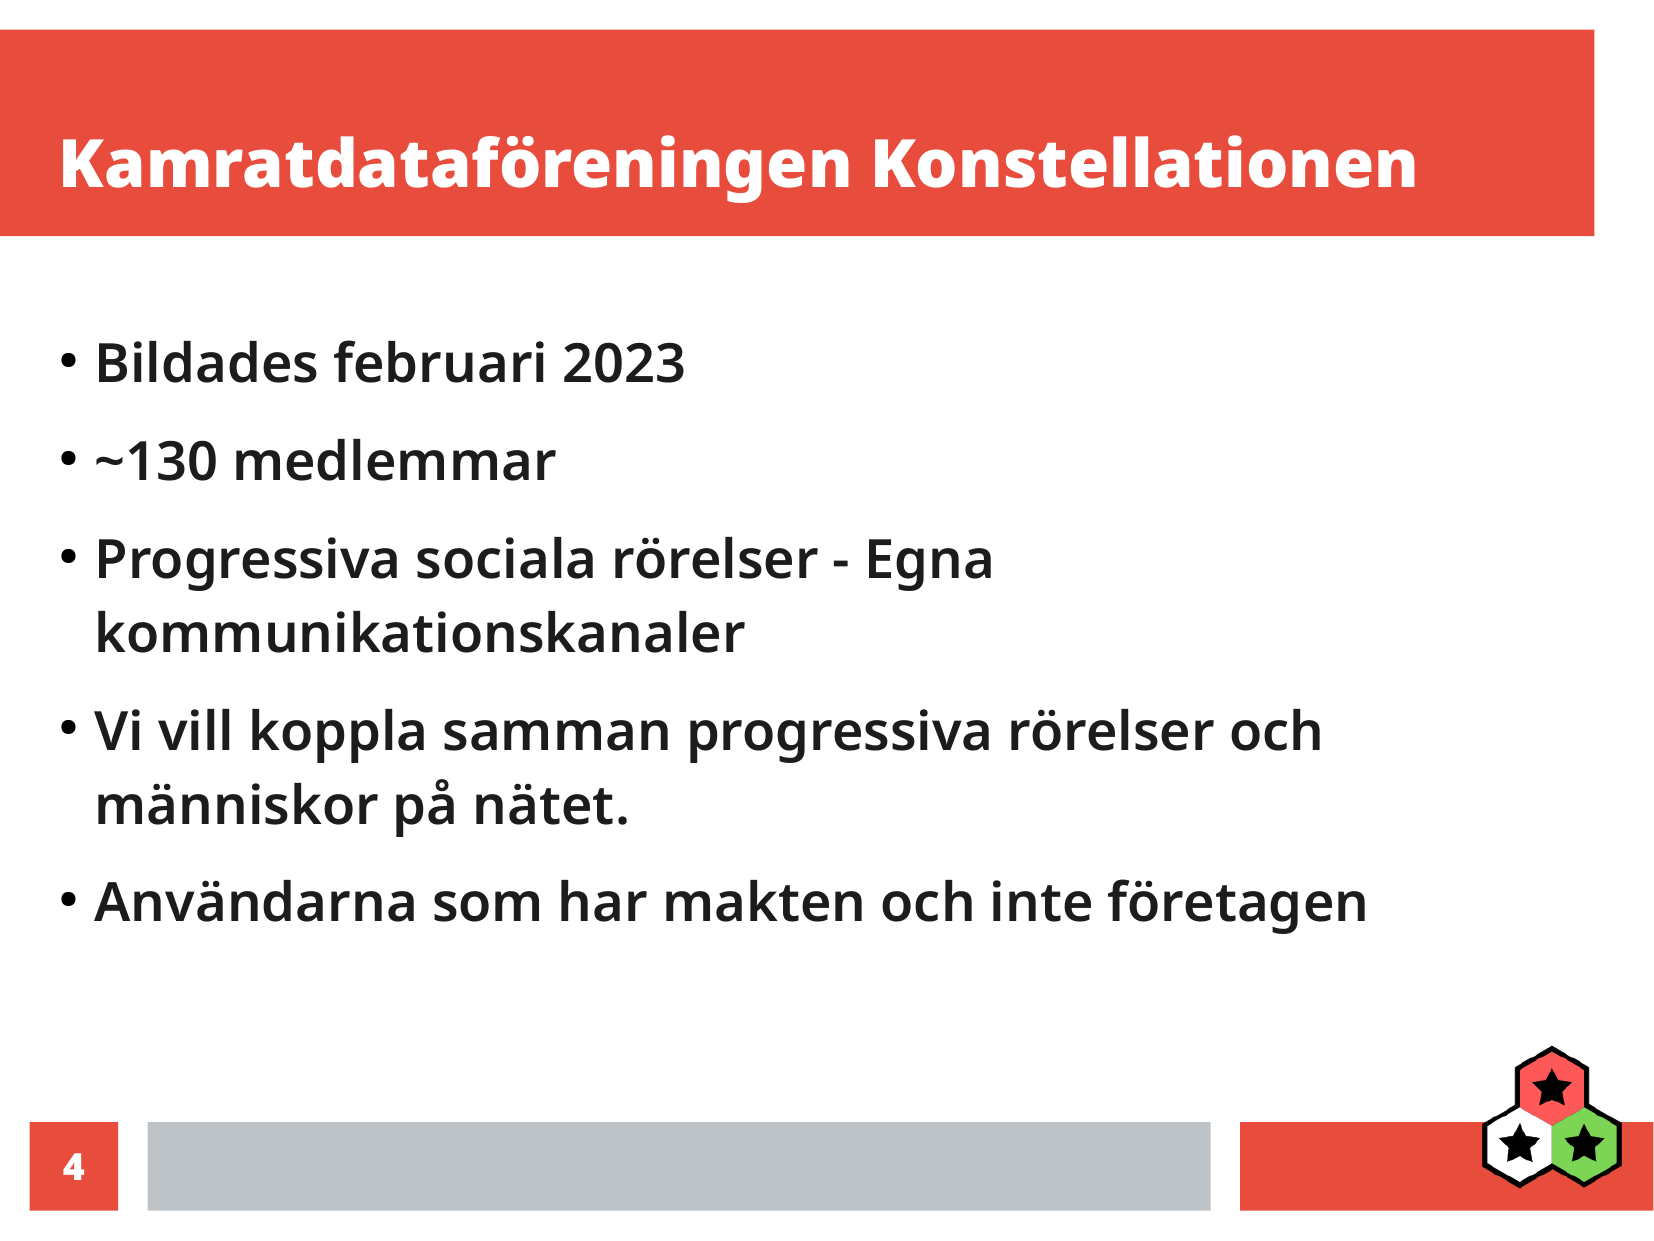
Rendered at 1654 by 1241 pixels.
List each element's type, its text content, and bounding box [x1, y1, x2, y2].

picture [1463, 1028, 1640, 1205]
list Bildades februari 2023 ~130 medlemmar Progressiva sociala rörelser - Egna kommunikationskanaler Vi vill koppla samman progressiva rörelser och människor på nätet. Användarna som har makten och inte företagen [59, 324, 1565, 1093]
title Kamratdataföreningen Konstellationen [59, 59, 1595, 207]
